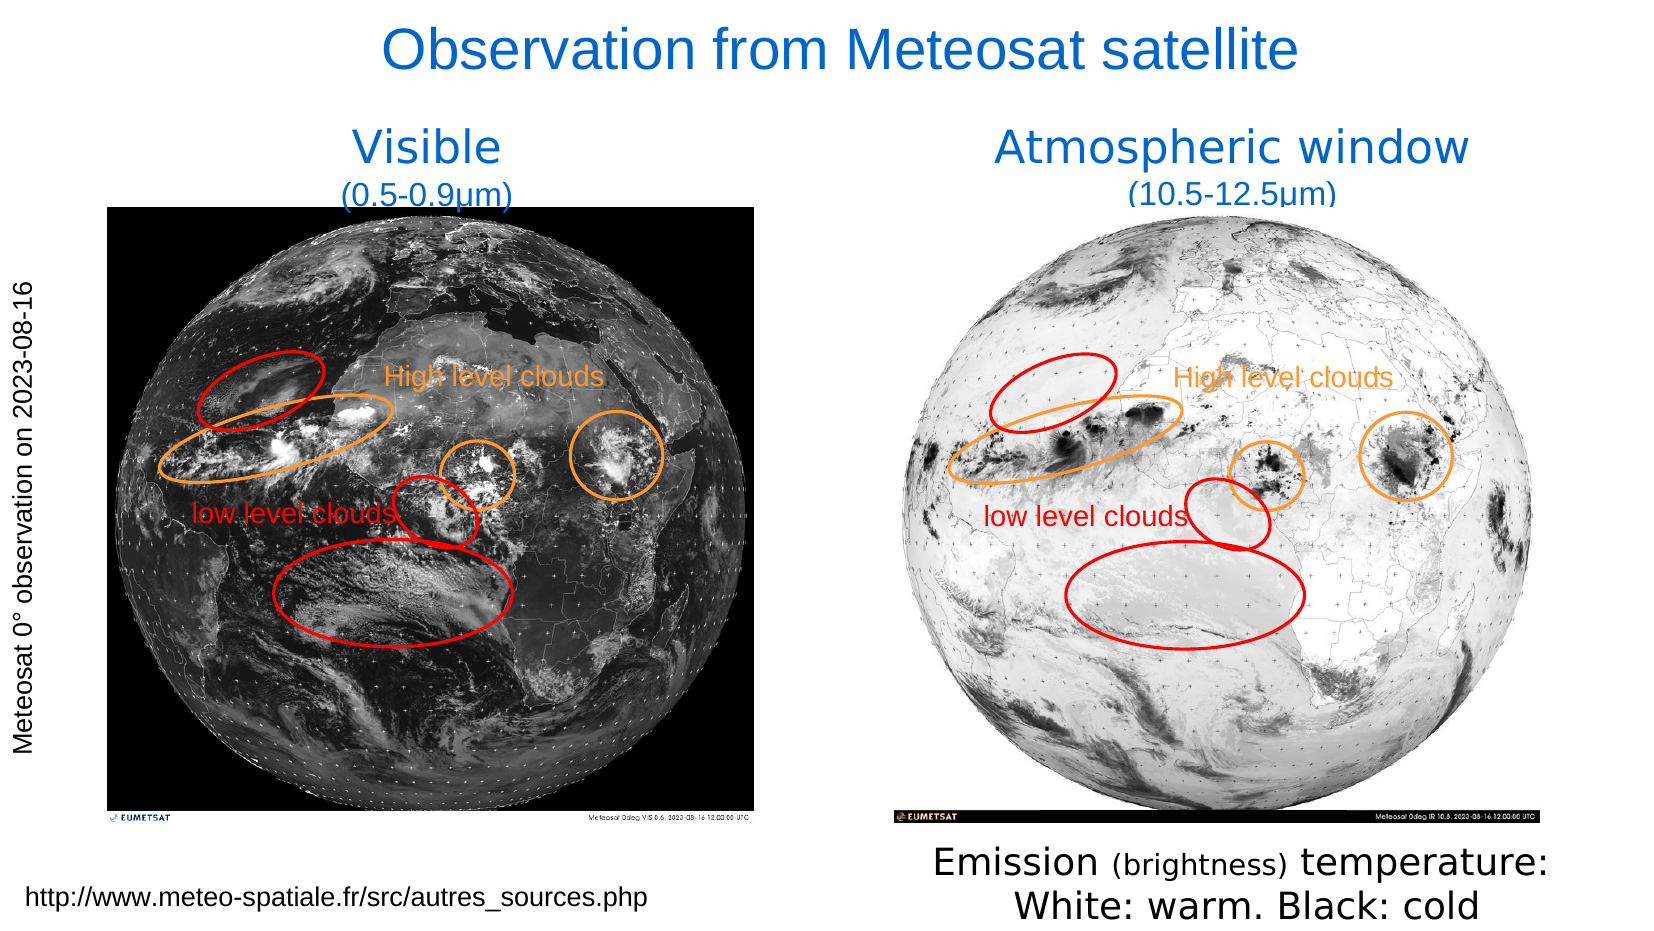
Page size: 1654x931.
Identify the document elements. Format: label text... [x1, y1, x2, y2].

text_box Emission (brightness) temperature: White: warm. Black: cold [882, 839, 1612, 929]
text_box http://www.meteo-spatiale.fr/src/autres_sources.php [10, 874, 895, 920]
text_box High level clouds [326, 352, 662, 405]
text_box High level clouds [1116, 353, 1452, 406]
text_box Atmospheric window (10.5-12.5μm) [974, 120, 1491, 207]
text_box Visible (0.5-0.9μm) [169, 120, 685, 214]
text_box Observation from Meteosat satellite [185, 9, 1498, 91]
text_box Meteosat 0° observation on 2023-08-16 [0, 223, 46, 815]
picture [894, 207, 1540, 823]
picture [107, 207, 754, 824]
text_box low level clouds [126, 489, 462, 542]
text_box low level clouds [918, 492, 1254, 544]
